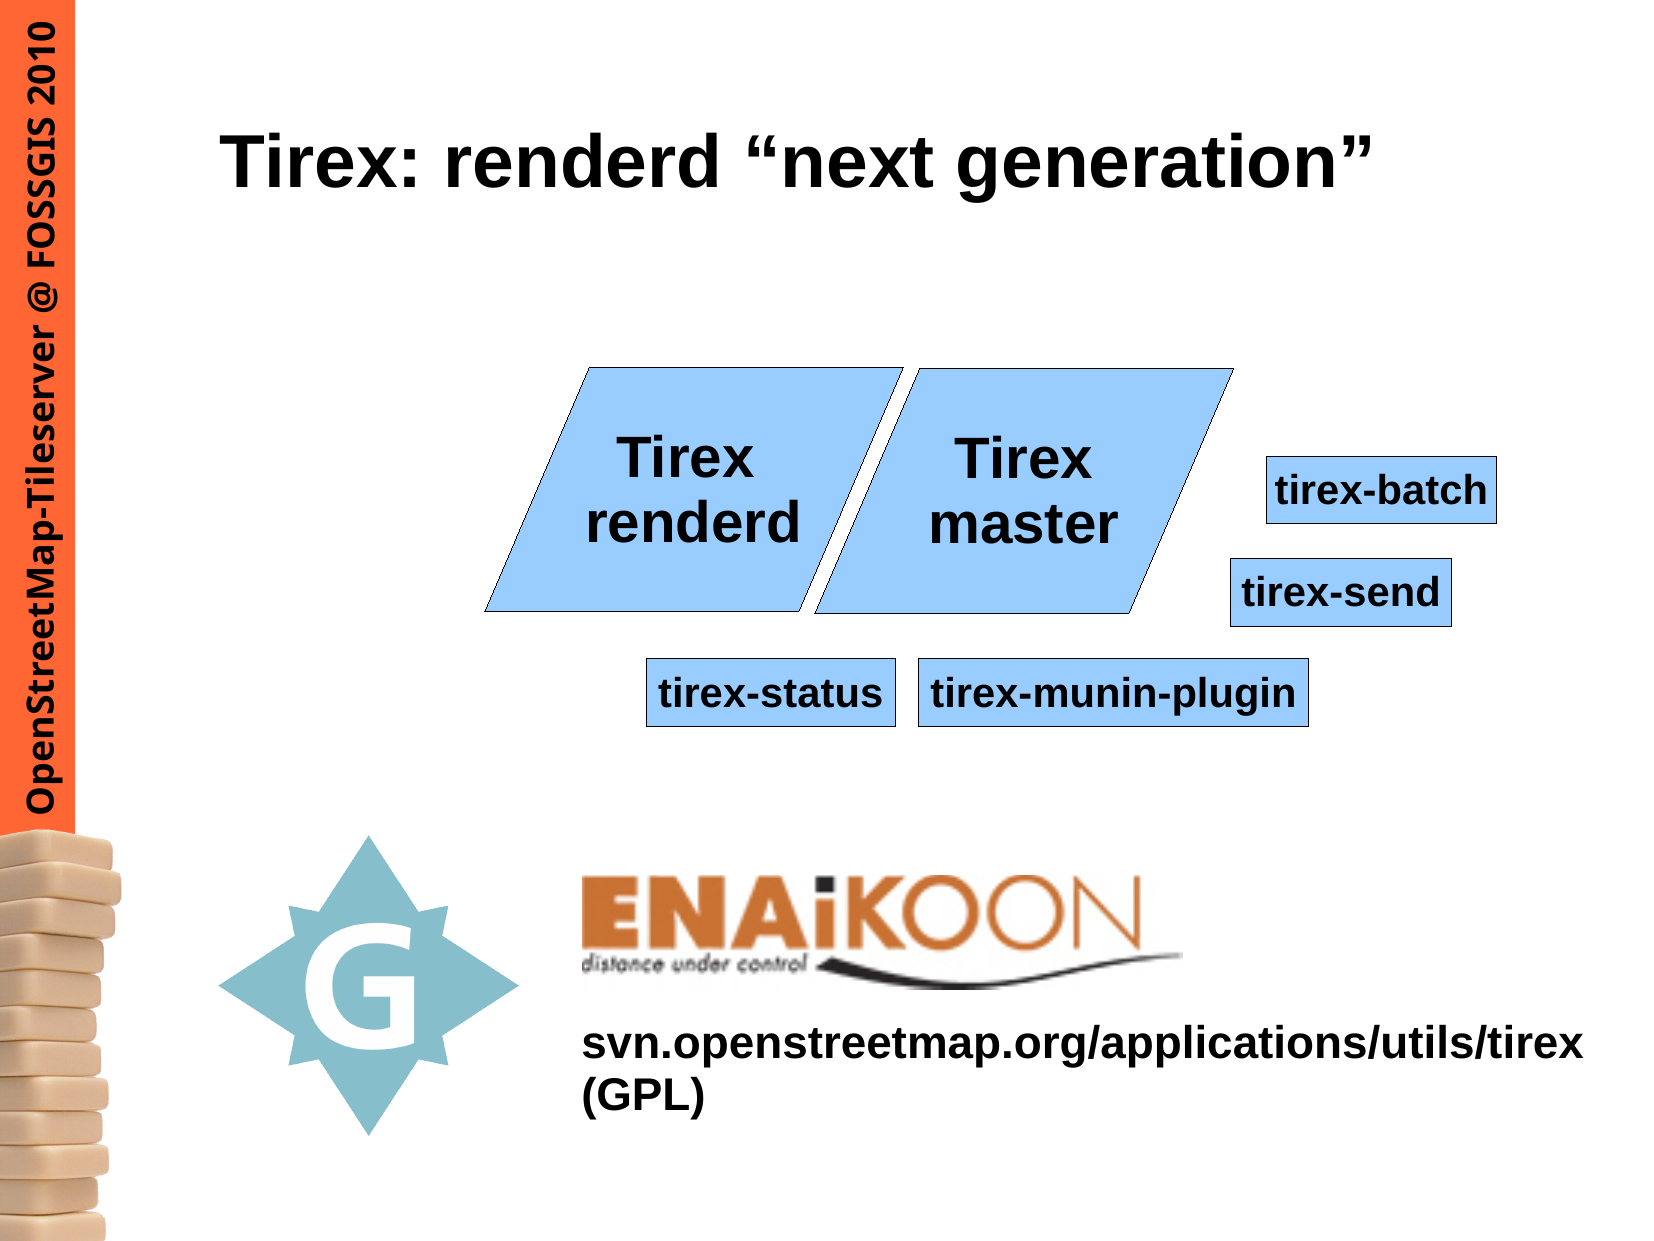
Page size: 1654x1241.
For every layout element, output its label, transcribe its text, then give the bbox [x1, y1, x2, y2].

text_box Tirex renderd [484, 367, 904, 612]
text_box tirex-batch [1266, 456, 1497, 524]
text_box tirex-munin-plugin [918, 658, 1309, 727]
text_box tirex-status [646, 658, 896, 727]
text_box tirex-send [1230, 558, 1452, 627]
picture [218, 835, 519, 1136]
picture [0, 816, 133, 1241]
text_box Tirex: renderd “next generation” [205, 112, 1546, 212]
text_box Tirex master [814, 368, 1234, 614]
picture [582, 875, 1183, 990]
text_box svn.openstreetmap.org/applications/utils/tirex (GPL) [566, 1009, 1600, 1128]
